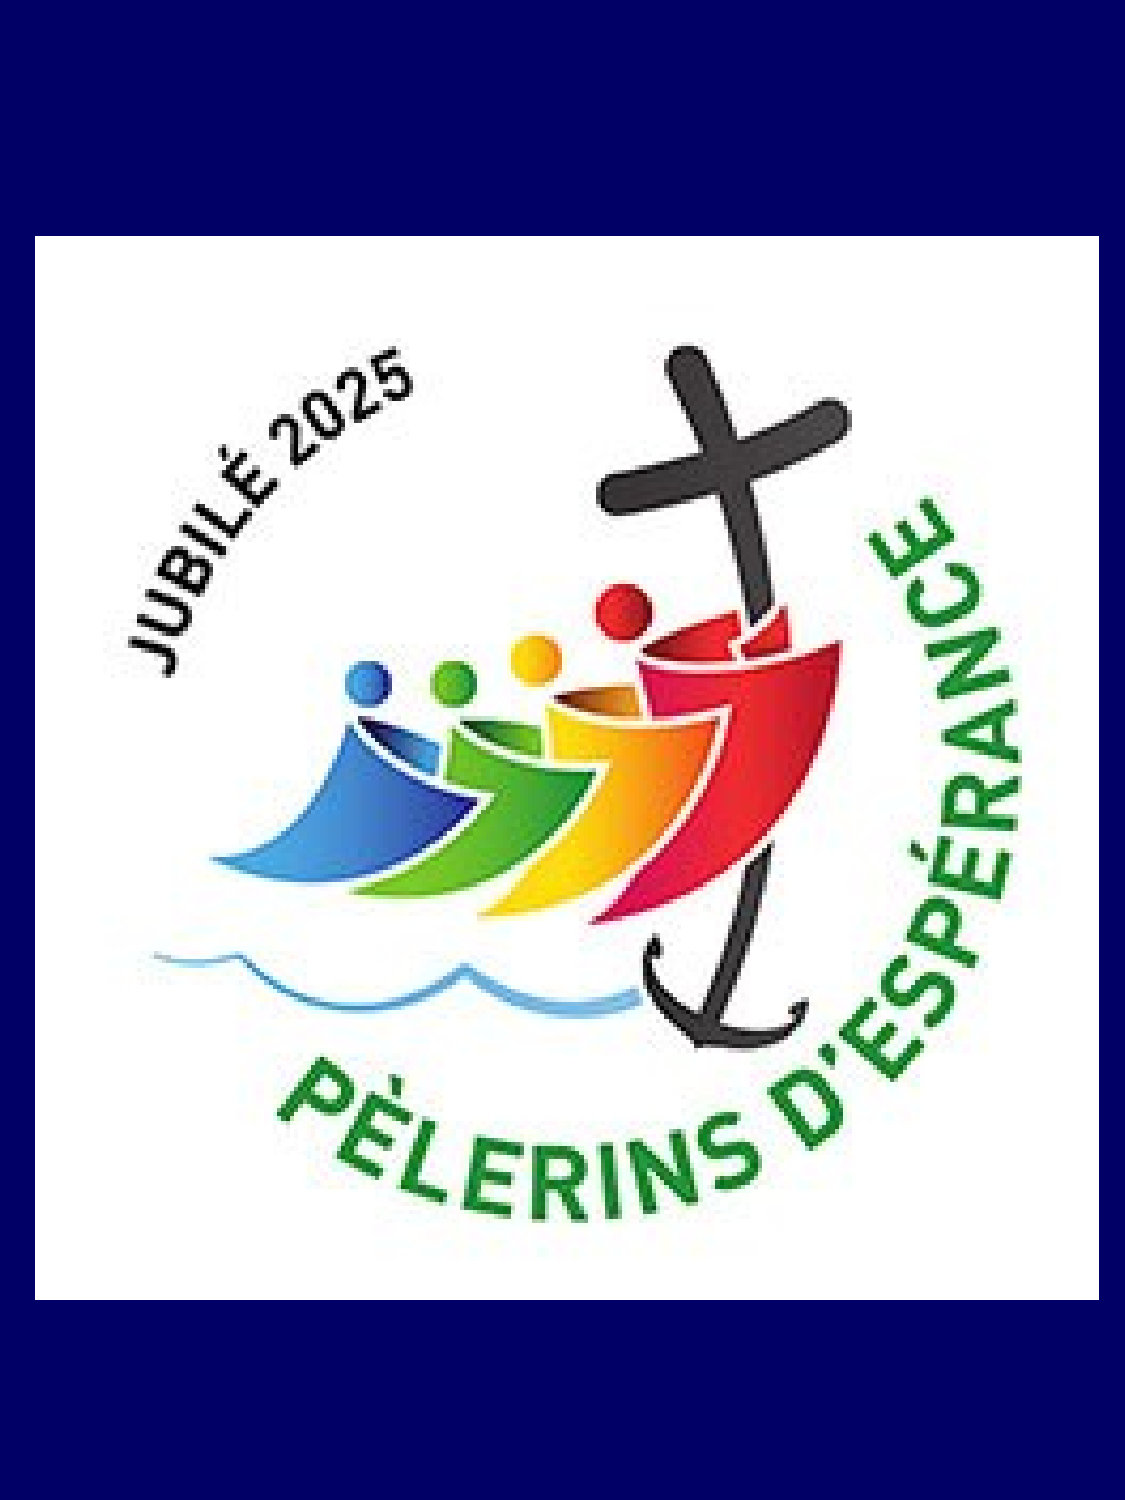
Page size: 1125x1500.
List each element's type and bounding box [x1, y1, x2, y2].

picture [35, 236, 1099, 1300]
